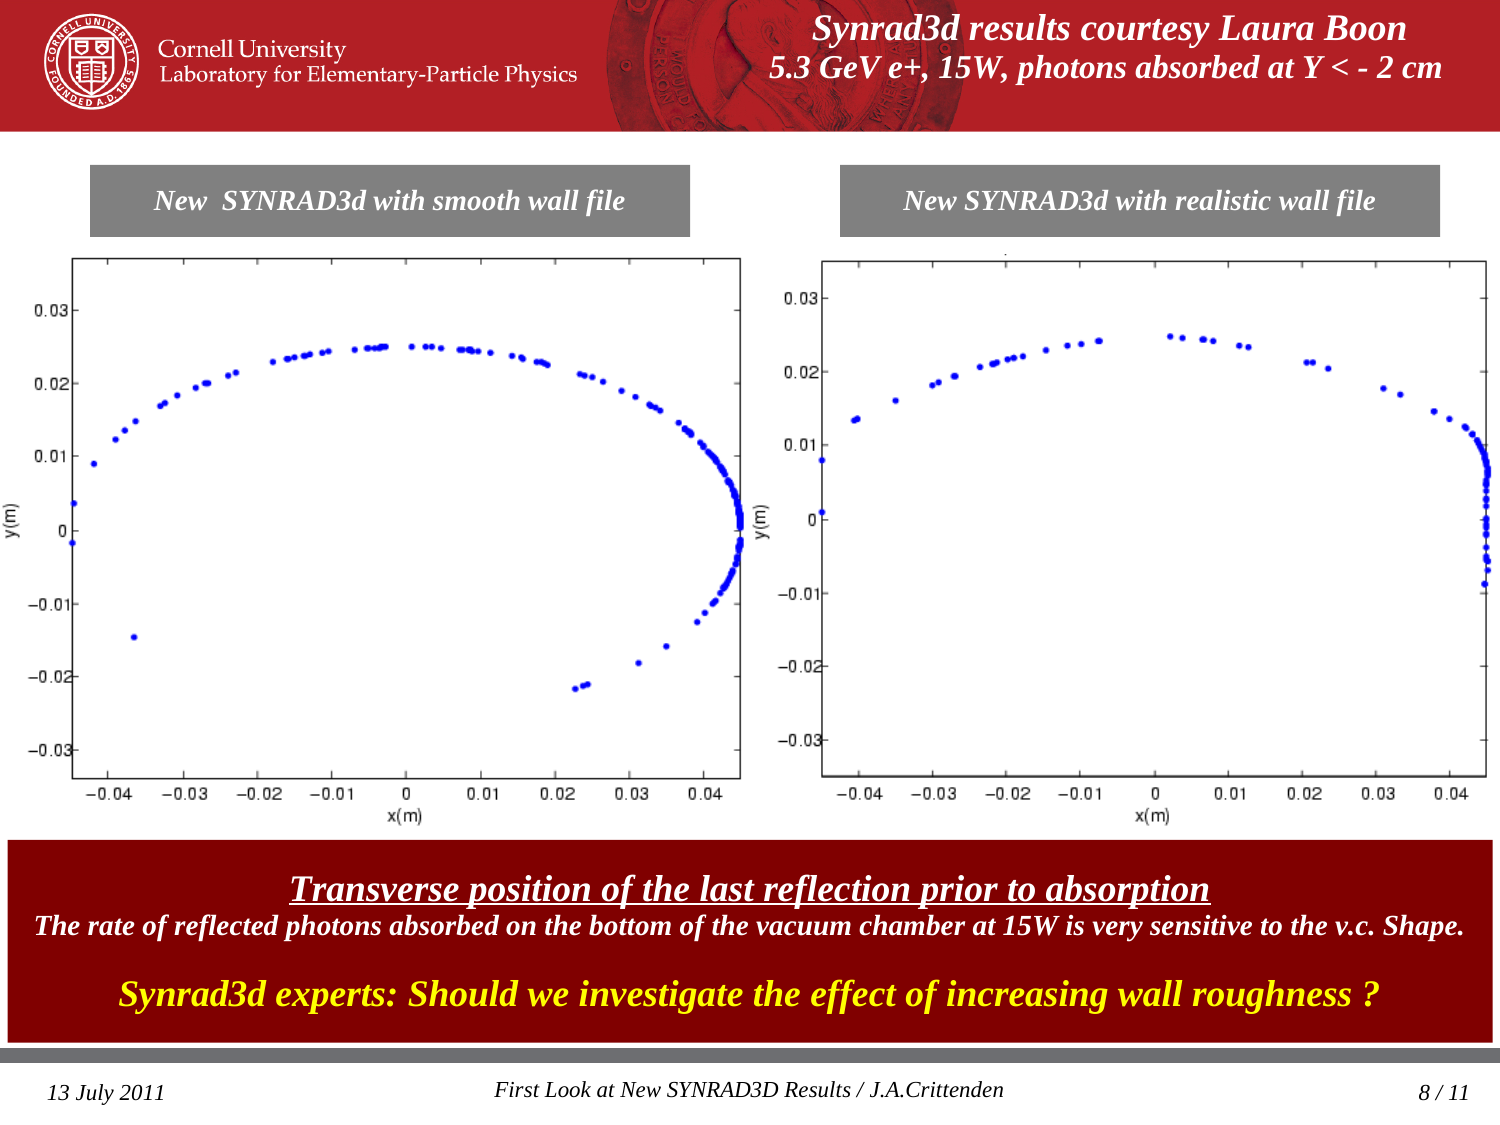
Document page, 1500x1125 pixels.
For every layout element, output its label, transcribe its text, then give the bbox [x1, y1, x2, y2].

picture [0, 0, 1500, 132]
text_box Transverse position of the last reflection prior to absorption The rate of reflected photons absorbed on the bottom of the vacuum chamber at 15W is very sensitive to the v.c. Shape. Synrad3d experts: Should we investigate the effect of increasing wall roughness ? [7, 839, 1493, 1043]
text_box New SYNRAD3d with smooth wall file [90, 164, 691, 237]
picture [0, 254, 1500, 834]
text_box Synrad3d results courtesy Laura Boon 5.3 GeV e+, 15W, photons absorbed at Y < - 2 cm [712, 0, 1500, 113]
text_box New SYNRAD3d with realistic wall file [840, 164, 1441, 237]
